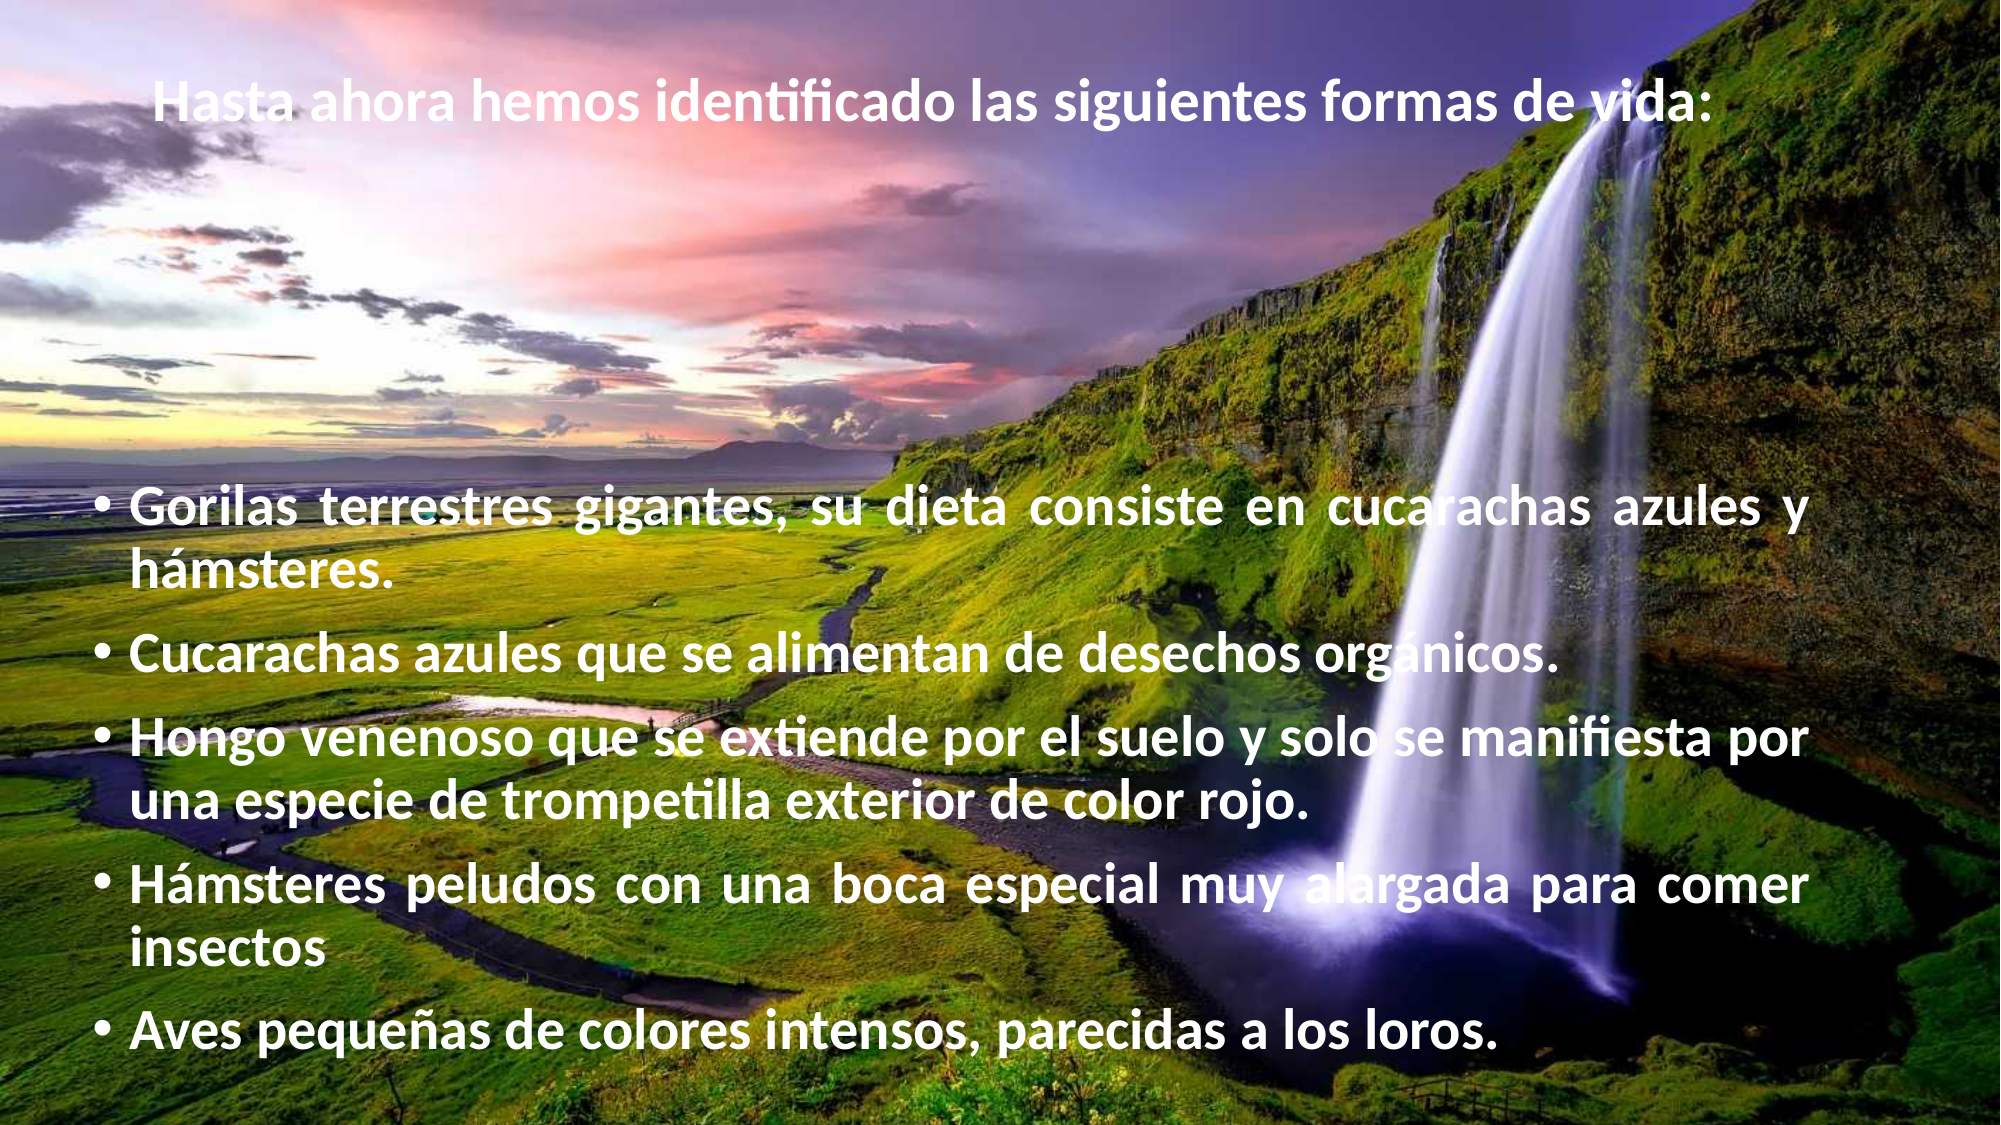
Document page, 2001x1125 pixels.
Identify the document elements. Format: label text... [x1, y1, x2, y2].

picture [0, 0, 2000, 1125]
title Hasta ahora hemos identificado las siguientes formas de vida: [137, 59, 1863, 217]
list Gorilas terrestres gigantes, su dieta consiste en cucarachas azules y hámsteres. Cucarachas azules que se alimentan de desechos orgánicos. Hongo venenoso que se extiende por el suelo y solo se manifiesta por una especie de trompetilla exterior de color rojo. Hámsteres peludos con una boca especial muy alargada para comer insectos Aves pequeñas de colores intensos, parecidas a los loros. [77, 468, 1827, 1090]
